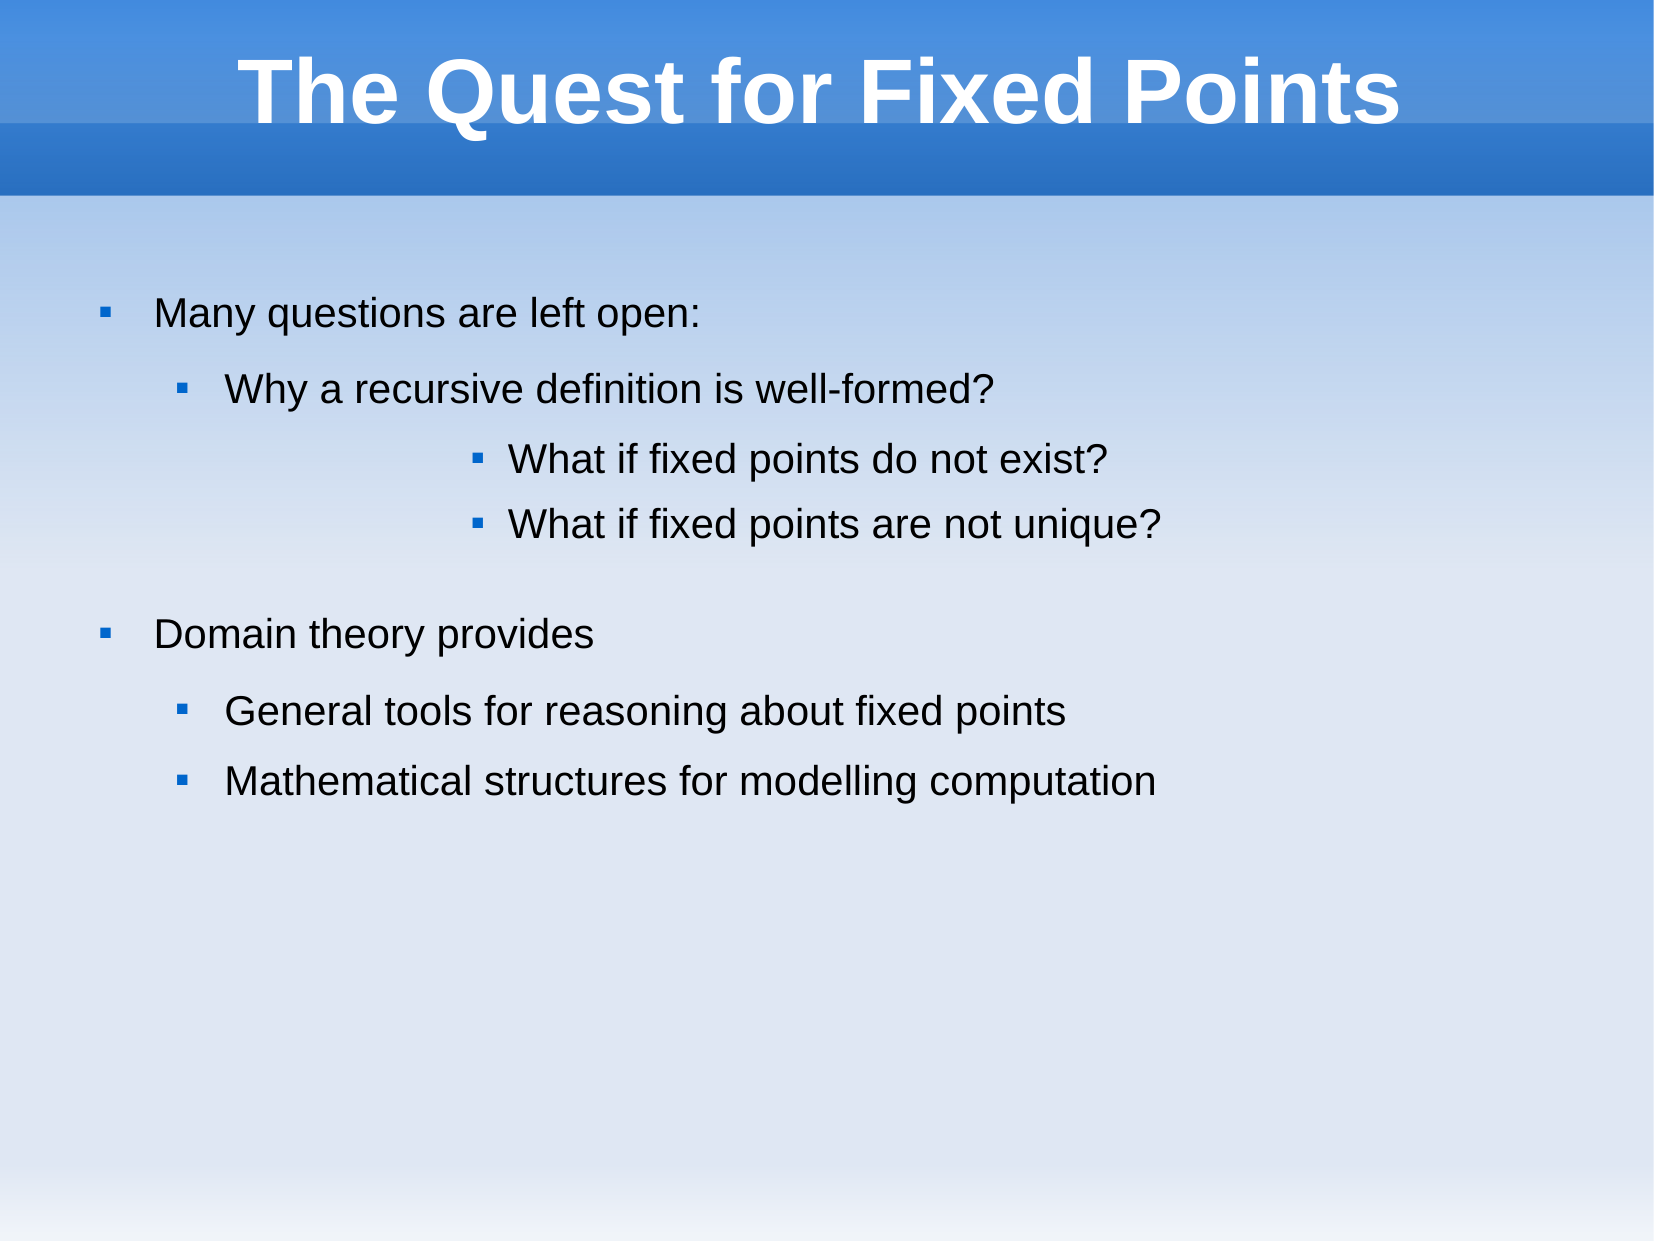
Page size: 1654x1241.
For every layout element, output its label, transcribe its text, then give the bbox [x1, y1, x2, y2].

title The Quest for Fixed Points [76, 0, 1565, 188]
list Many questions are left open: Why a recursive definition is well-formed? What if fixed points do not exist? What if fixed points are not unique? Domain theory provides General tools for reasoning about fixed points Mathematical structures for modelling computation [82, 290, 1571, 1109]
picture [0, 0, 1654, 1241]
